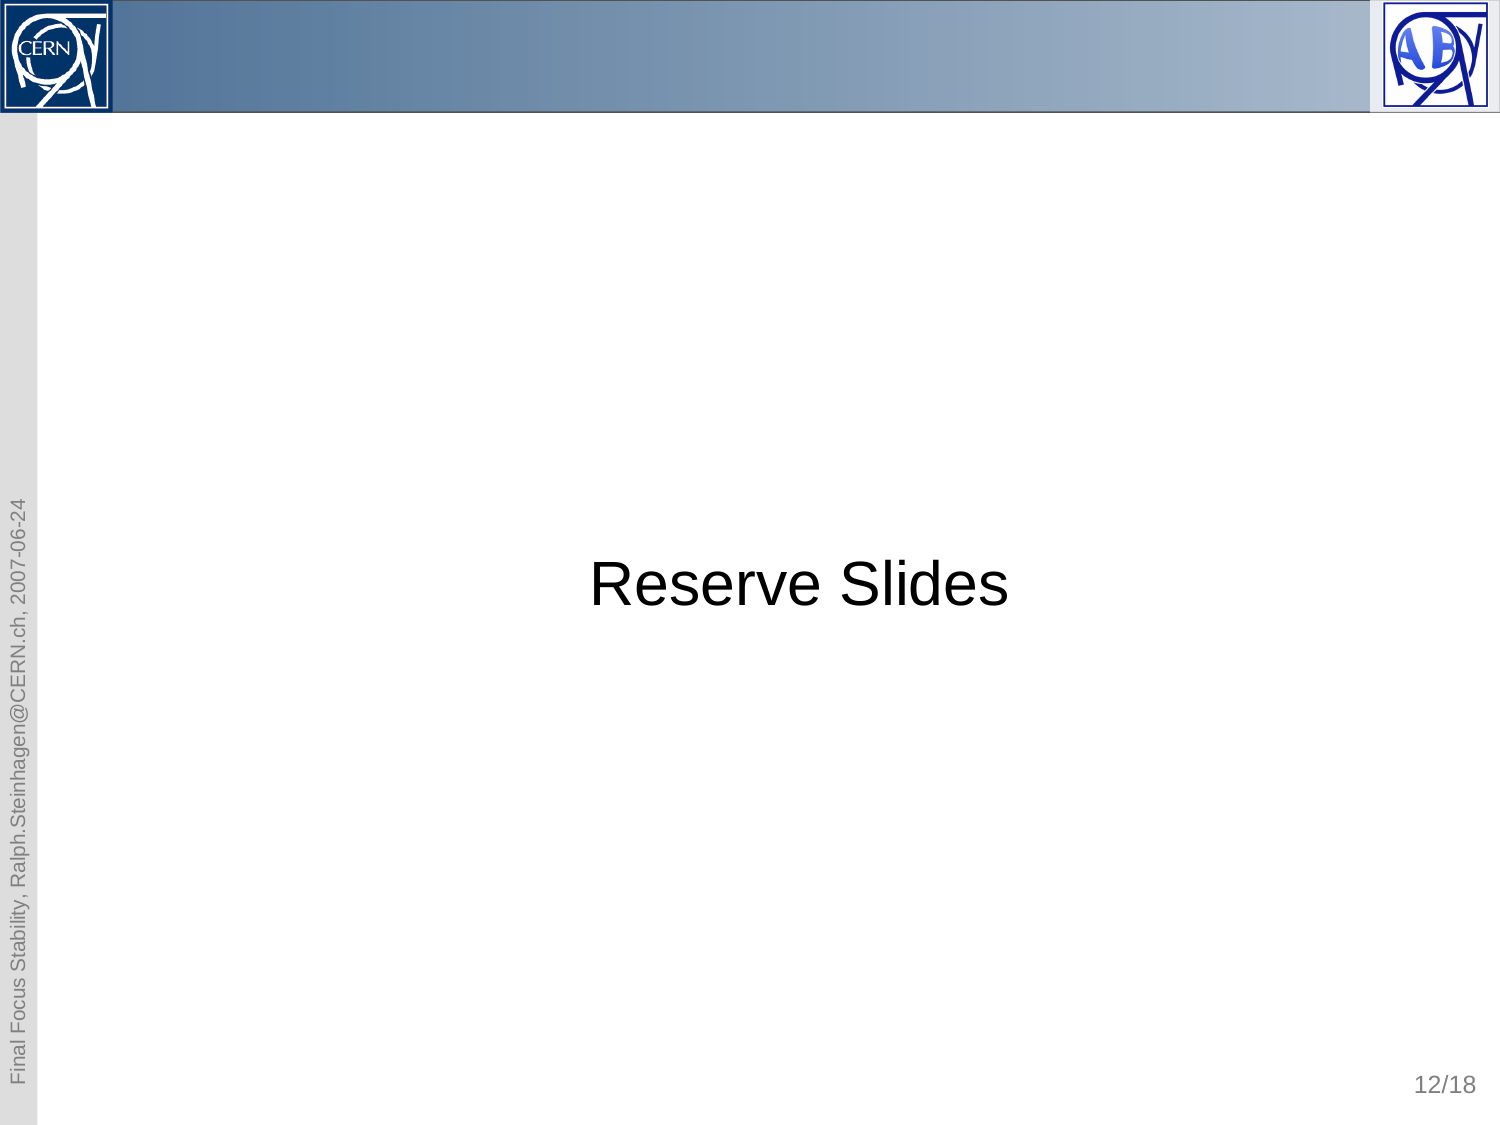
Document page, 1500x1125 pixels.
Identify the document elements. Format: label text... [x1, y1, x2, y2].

picture [1382, 1, 1489, 108]
subtitle Reserve Slides [87, 137, 1438, 1030]
title [150, 0, 1201, 113]
picture [0, 0, 113, 113]
